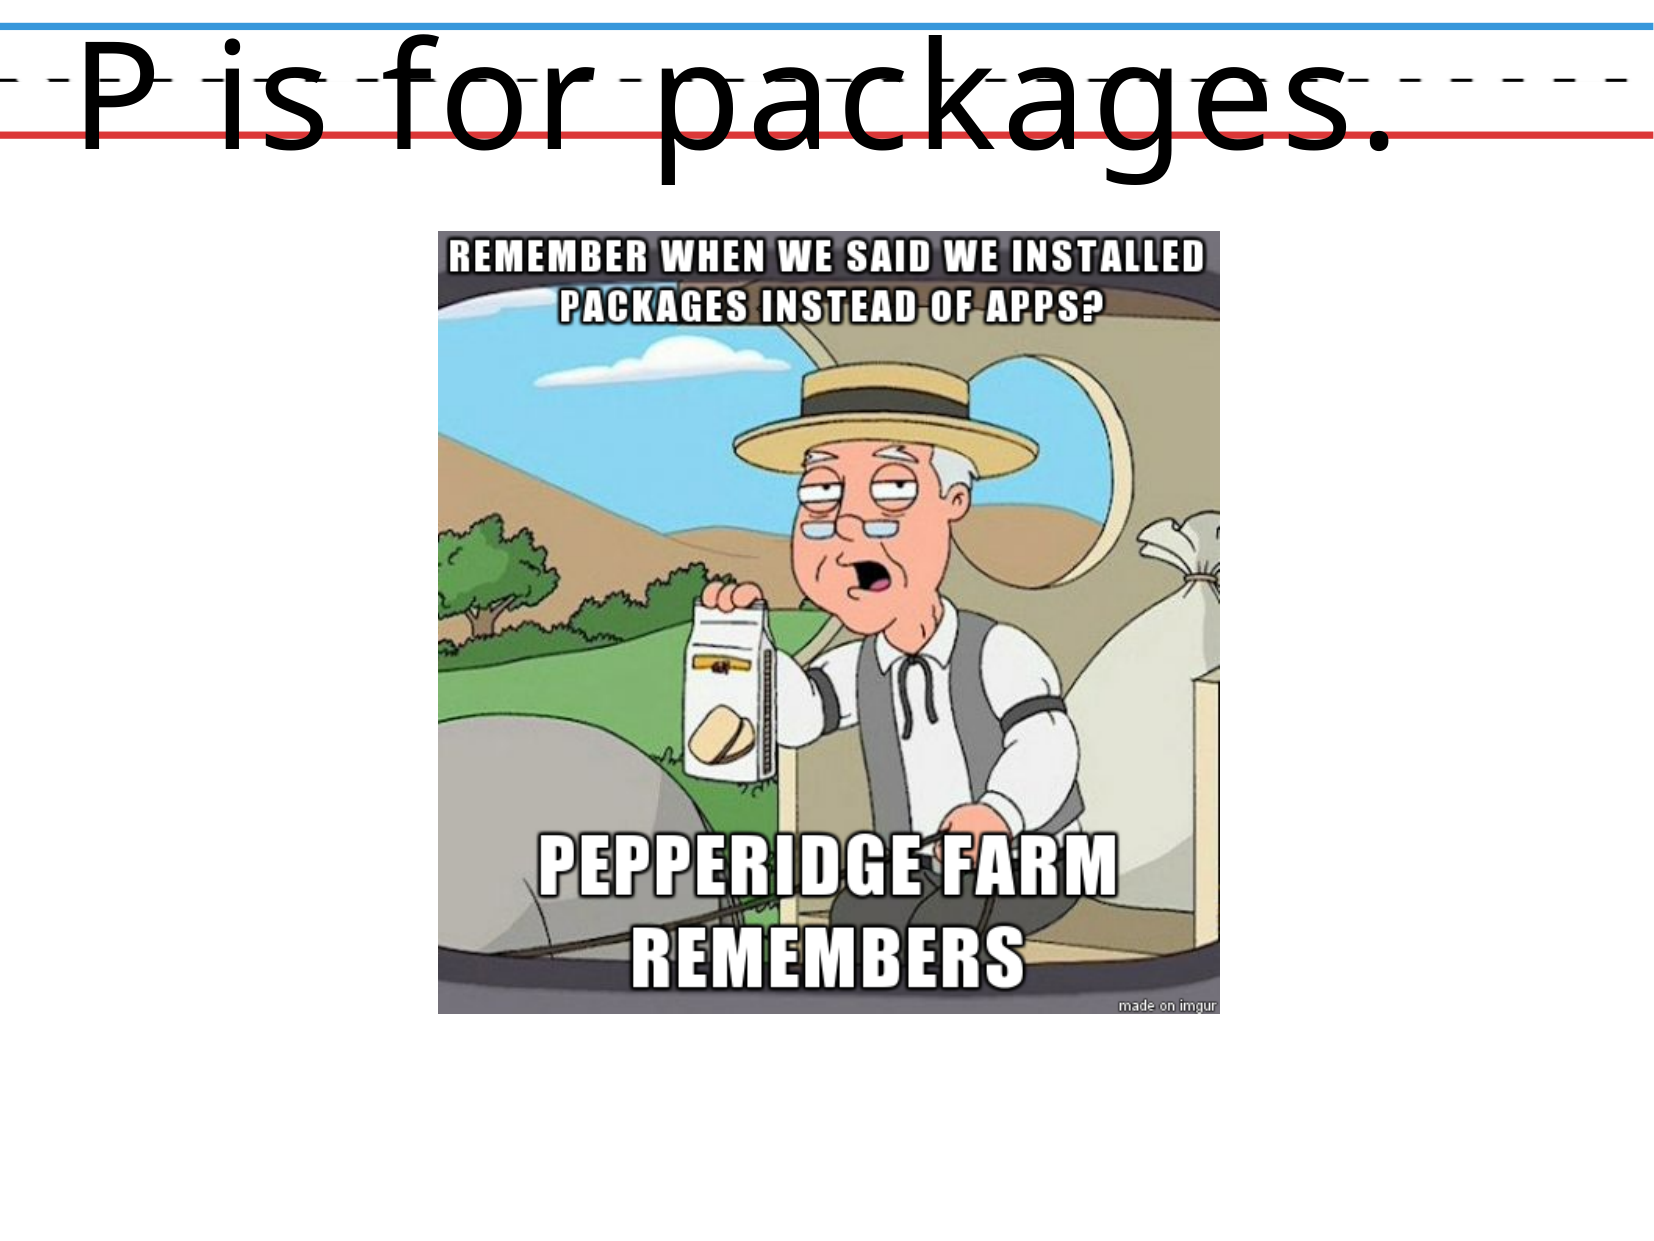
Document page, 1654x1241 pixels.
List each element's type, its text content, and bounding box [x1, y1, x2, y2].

picture [0, 0, 1654, 1014]
title P is for packages. [71, 0, 1561, 196]
